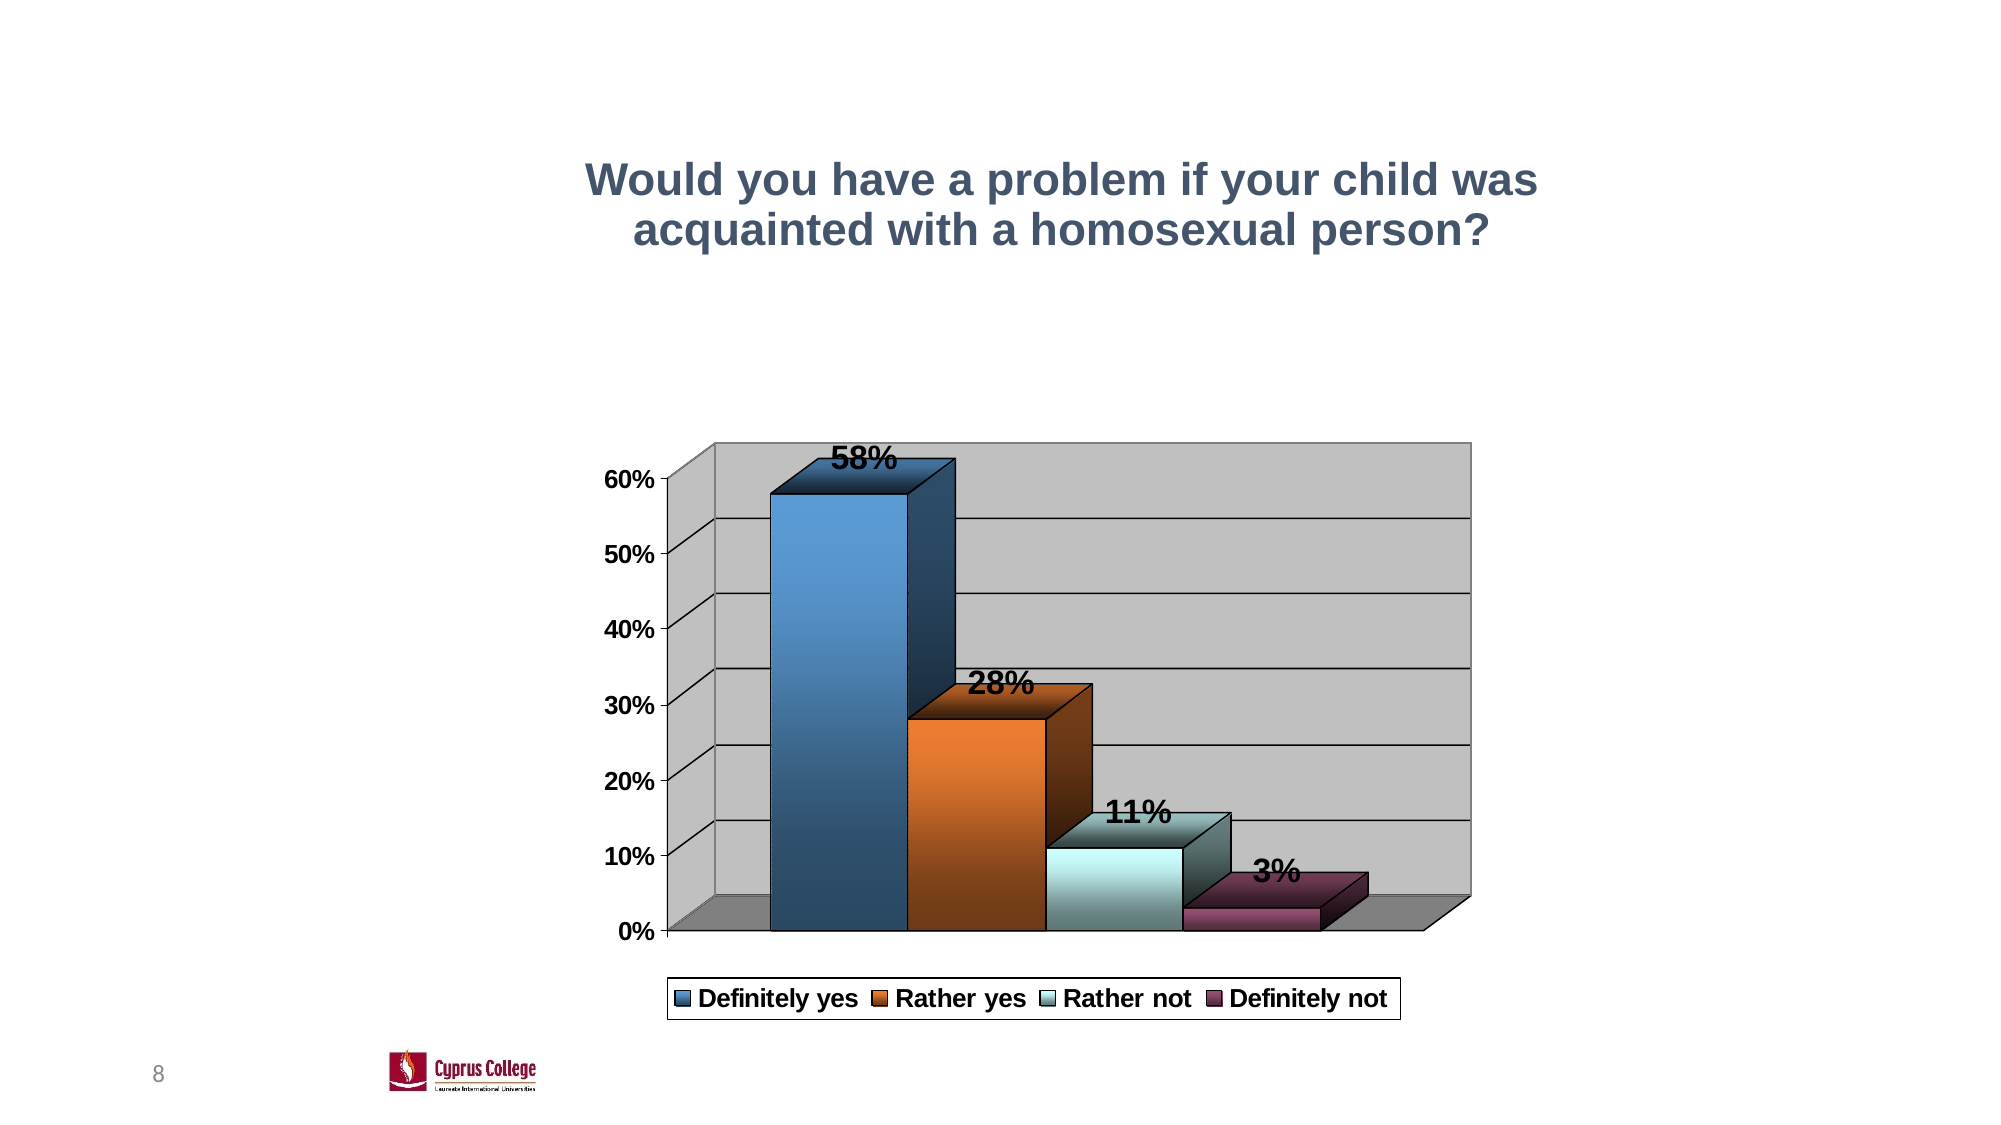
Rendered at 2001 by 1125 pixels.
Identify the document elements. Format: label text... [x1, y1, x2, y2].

chart [575, 412, 1497, 1036]
picture [387, 1046, 538, 1093]
text_box Would you have a problem if your child was acquainted with a homosexual person? [437, 124, 1700, 263]
picture [575, 412, 1496, 1034]
slide_number <number> [137, 1042, 588, 1103]
